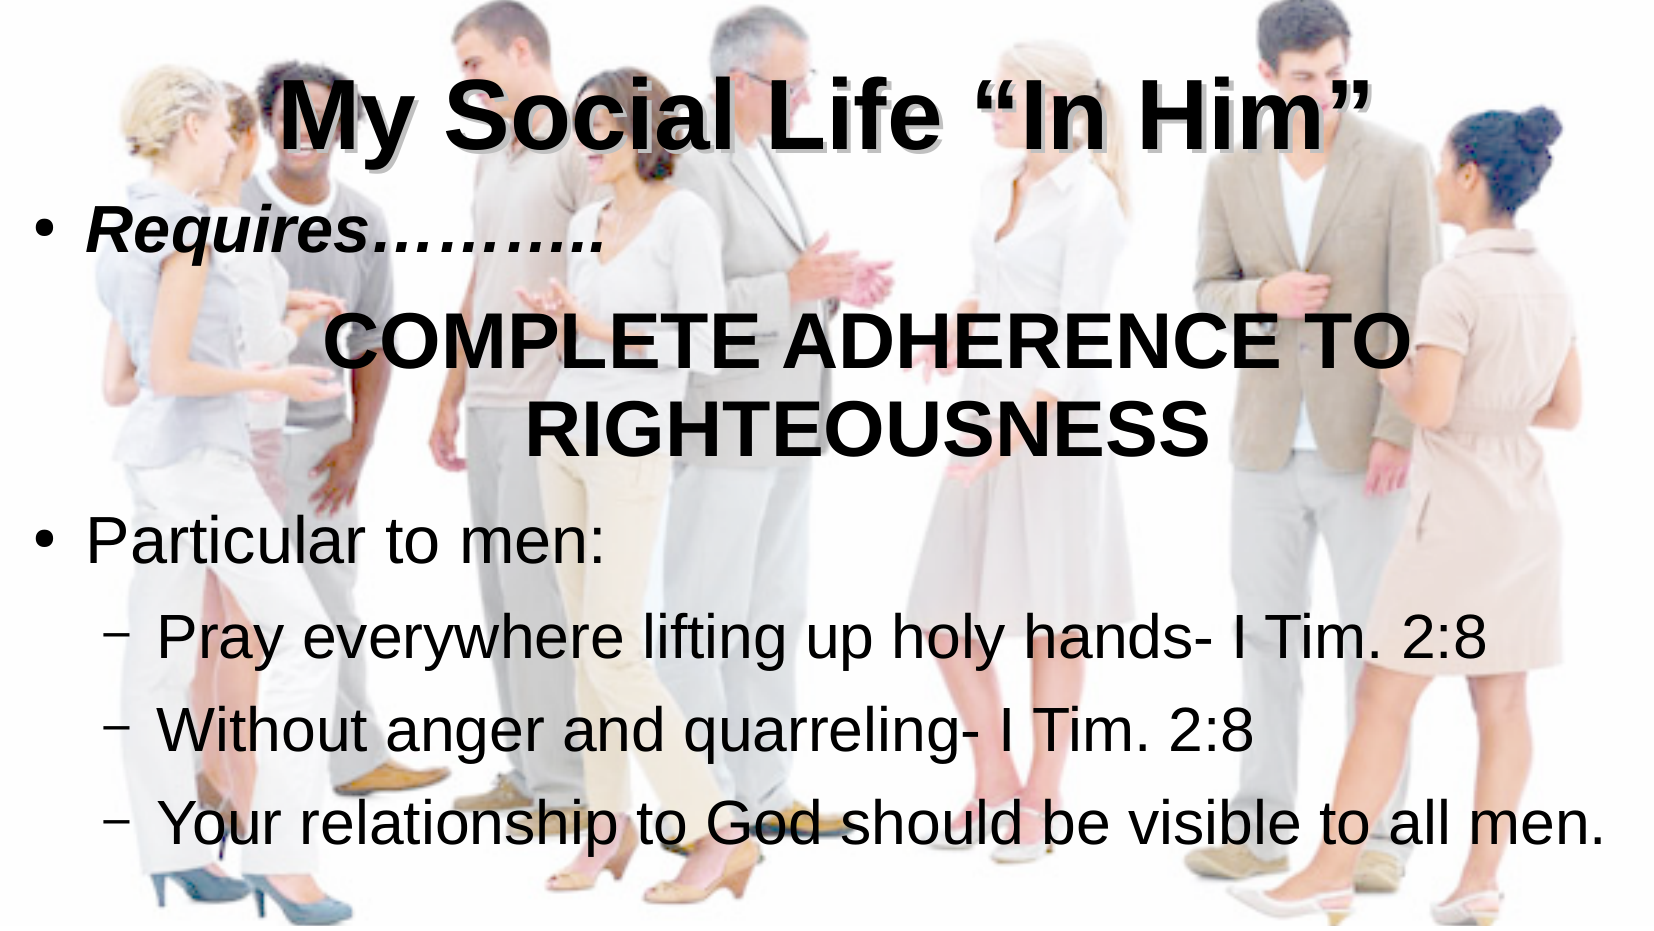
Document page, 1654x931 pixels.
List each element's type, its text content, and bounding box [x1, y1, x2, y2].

list Requires……….. COMPLETE ADHERENCE TO RIGHTEOUSNESS Particular to men: Pray everywhere lifting up holy hands- I Tim. 2:8 Without anger and quarreling- I Tim. 2:8 Your relationship to God should be visible to all men. [15, 192, 1651, 931]
title My Social Life “In Him” [82, 37, 1571, 192]
picture [0, 0, 1654, 926]
